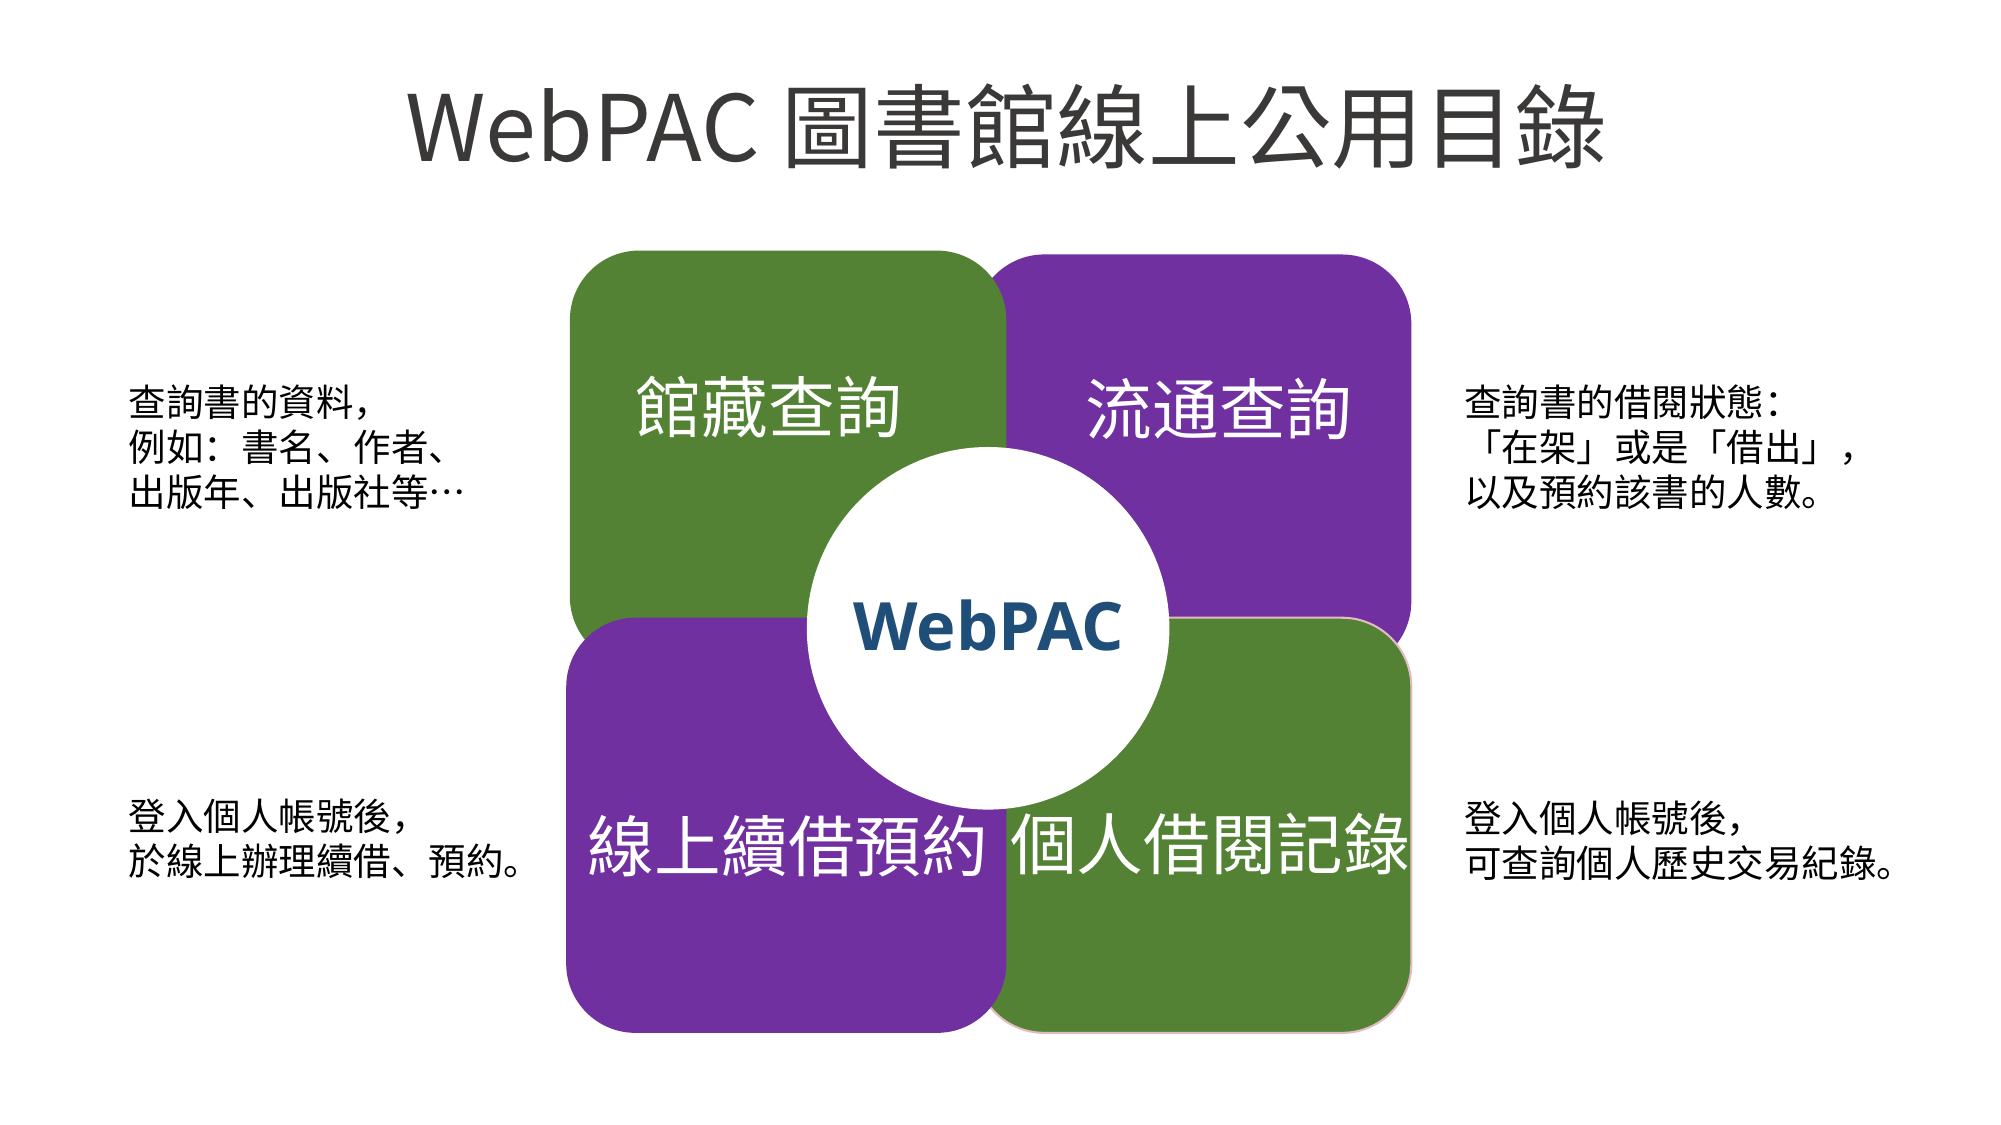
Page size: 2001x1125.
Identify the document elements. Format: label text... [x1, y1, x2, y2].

text_box [566, 250, 1412, 797]
text_box [566, 891, 1412, 1033]
text_box 線上續借預約 [559, 797, 1017, 893]
text_box 個人借閱記錄 [982, 795, 1439, 891]
text_box 查詢書的資料， 例如：書名、作者、出版年、出版社等… [114, 371, 485, 522]
text_box 登入個人帳號後， 於線上辦理續借、預約。 [114, 785, 548, 891]
text_box 登入個人帳號後， 可查詢個人歷史交易紀錄。 [1449, 787, 1908, 893]
text_box 查詢書的借閱狀態： 「在架」或是「借出」， 以及預約該書的人數。 [1449, 371, 1881, 522]
text_box 館藏查詢 [613, 357, 924, 453]
text_box WebPAC [823, 576, 1155, 672]
title WebPAC圖書館線上公用目錄 [143, 72, 1869, 191]
text_box 流通查詢 [1022, 360, 1417, 456]
